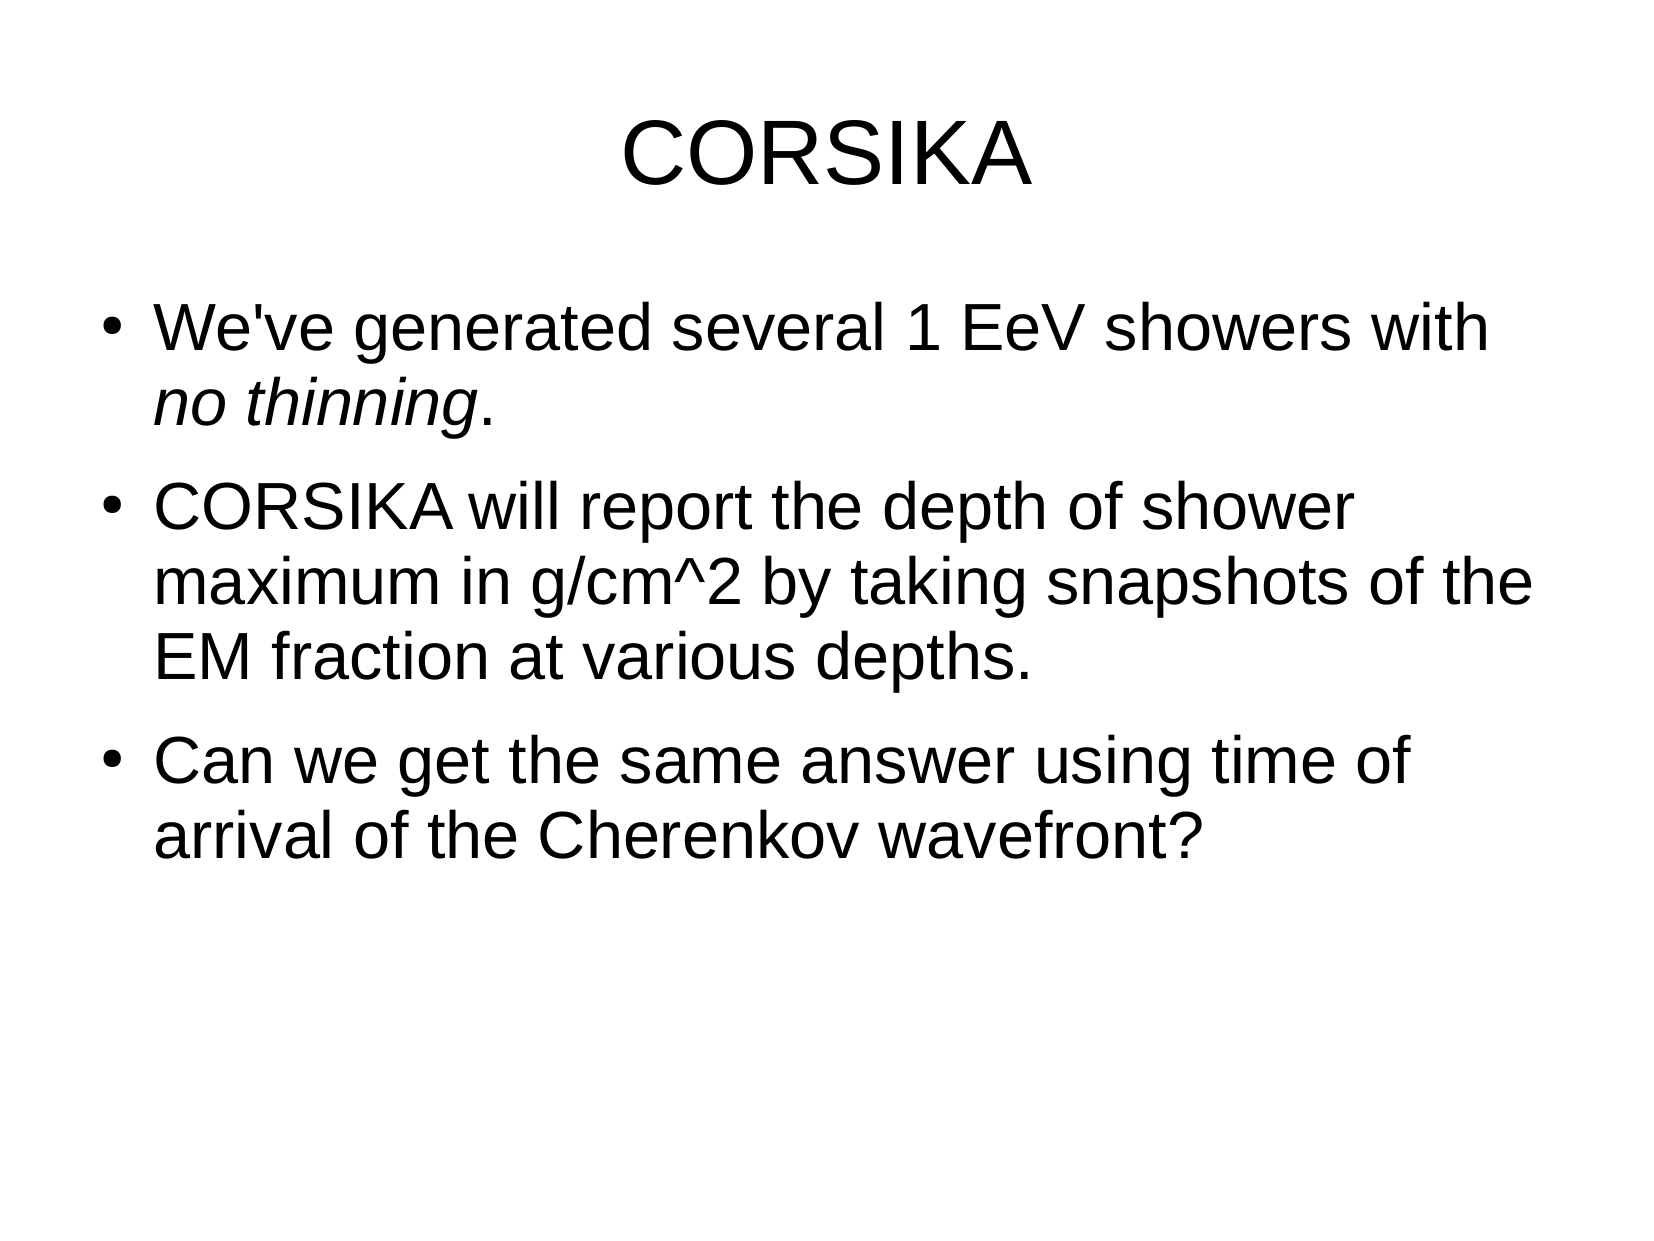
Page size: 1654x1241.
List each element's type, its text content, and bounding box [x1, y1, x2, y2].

title CORSIKA [82, 49, 1571, 257]
list We've generated several 1 EeV showers with no thinning. CORSIKA will report the depth of shower maximum in g/cm^2 by taking snapshots of the EM fraction at various depths. Can we get the same answer using time of arrival of the Cherenkov wavefront? [82, 290, 1571, 1010]
